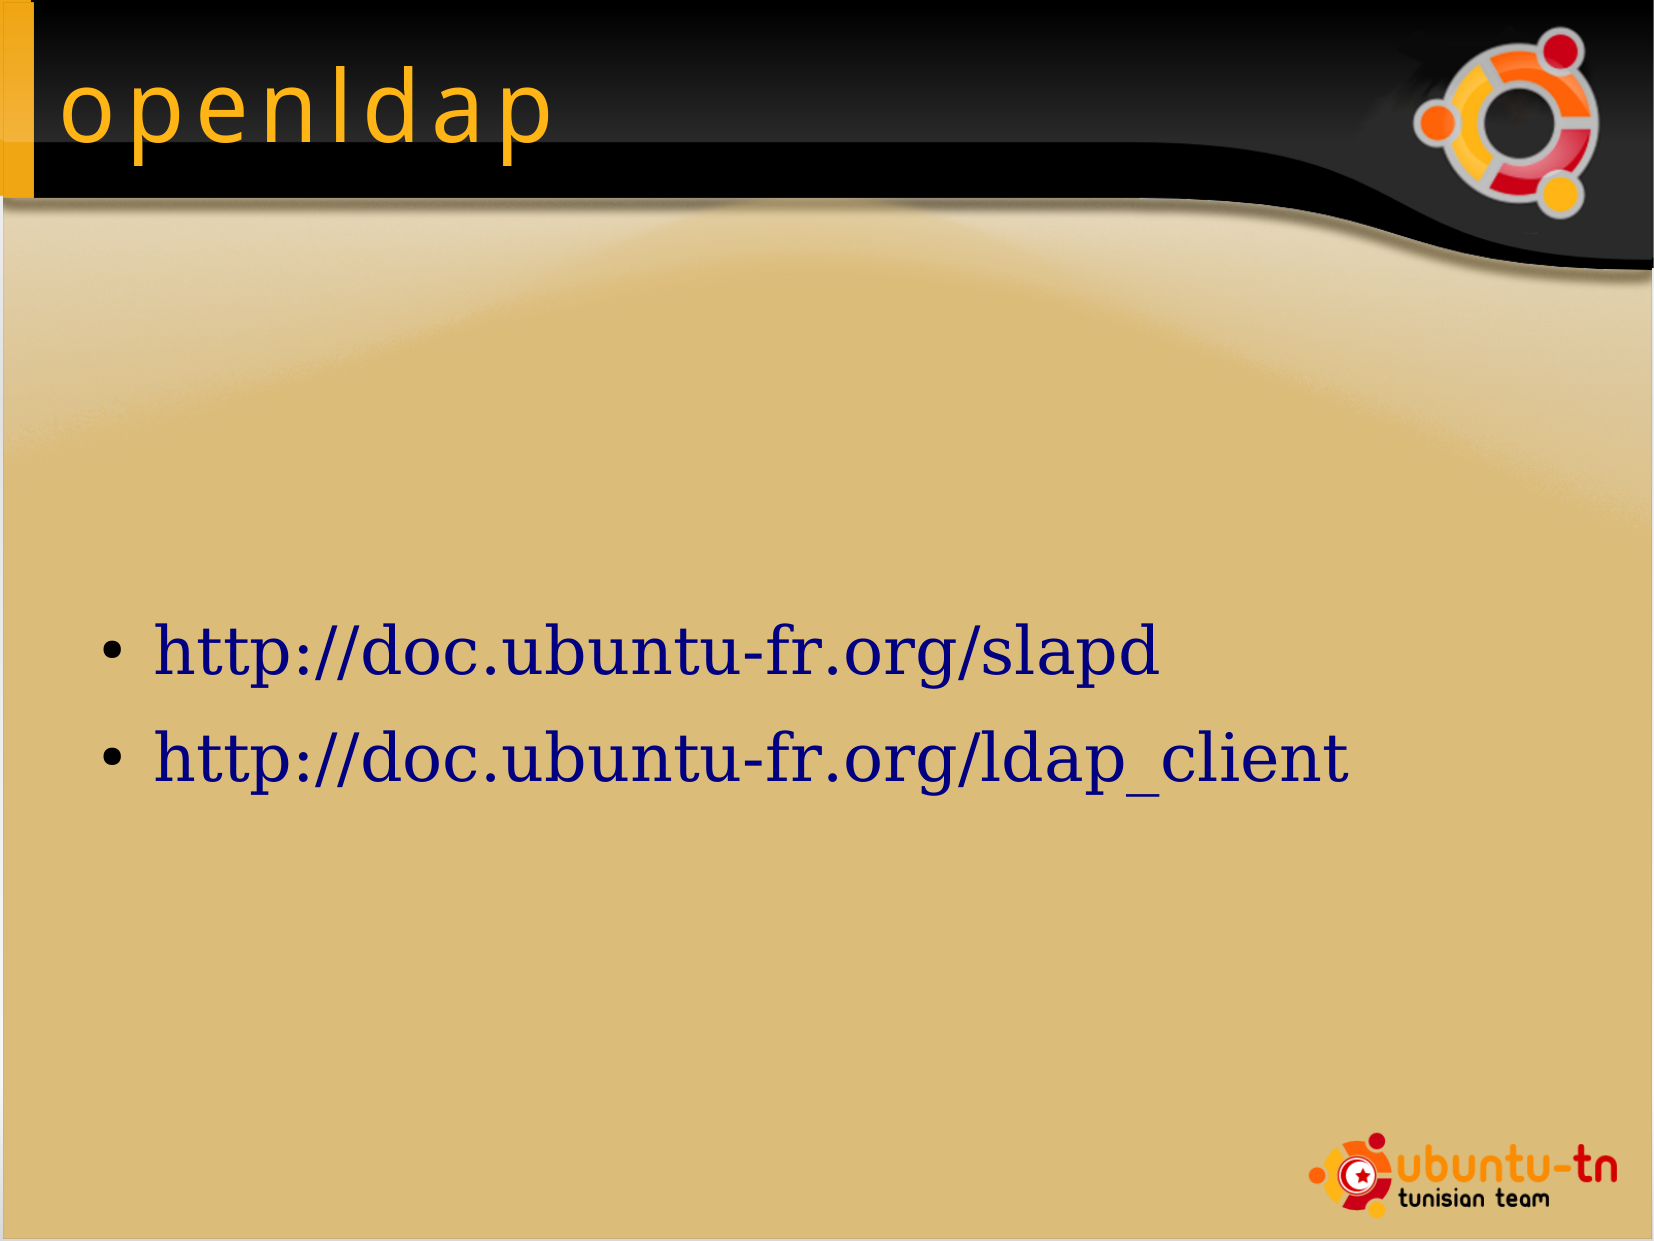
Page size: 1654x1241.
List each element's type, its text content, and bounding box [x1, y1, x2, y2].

title openldap [59, 36, 1388, 171]
picture [0, 0, 1654, 1241]
list http://doc.ubuntu-fr.org/slapd http://doc.ubuntu-fr.org/ldap_client [82, 290, 1571, 1094]
